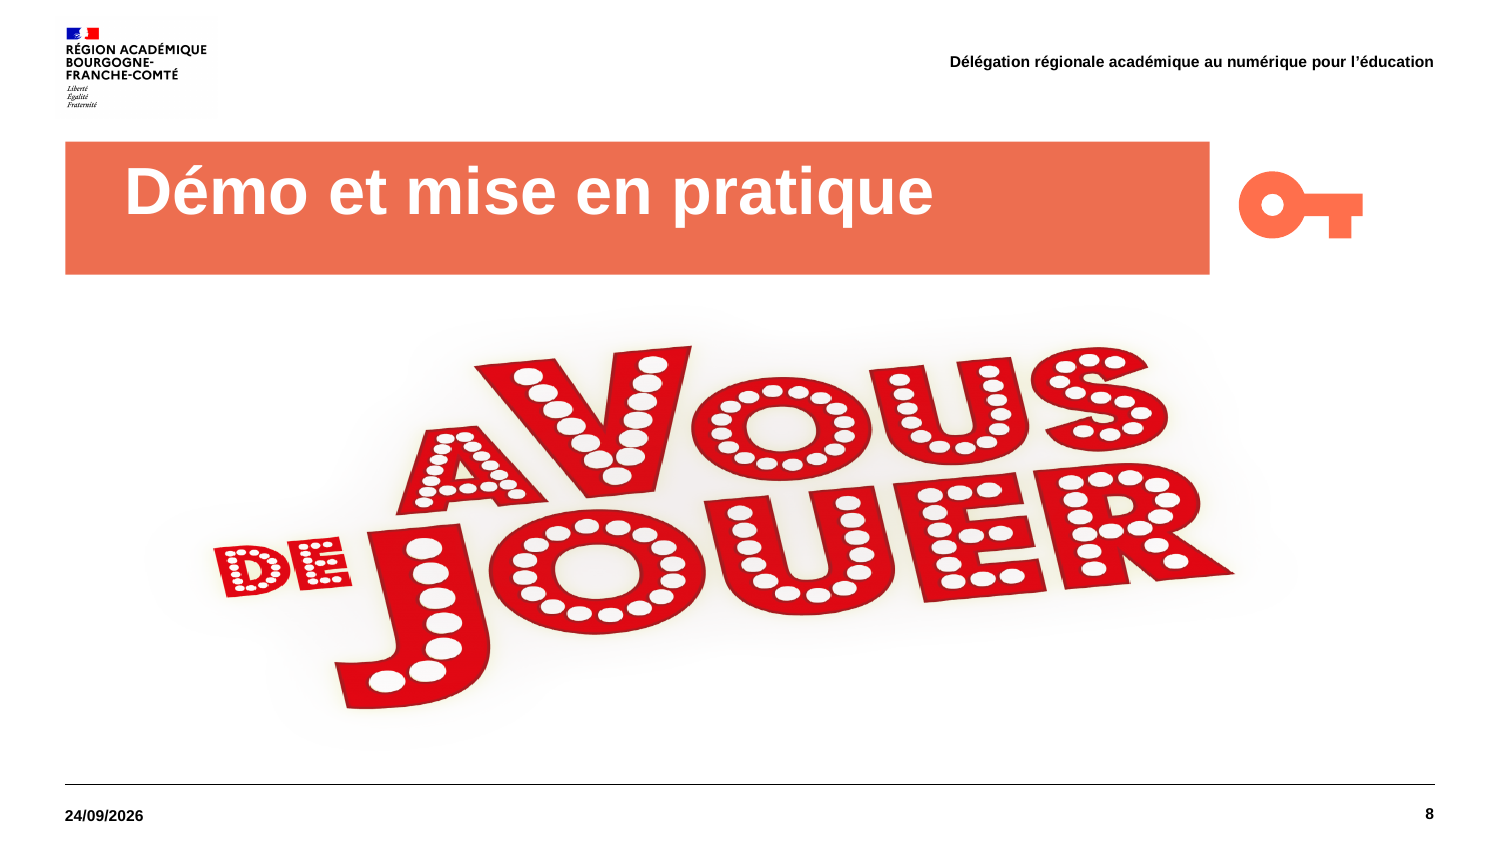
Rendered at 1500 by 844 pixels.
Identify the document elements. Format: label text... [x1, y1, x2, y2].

text_box [1238, 171, 1363, 239]
picture [99, 280, 1300, 752]
text_box <numéro> [1213, 784, 1435, 843]
text_box Démo et mise en pratique [65, 141, 1210, 275]
text_box 18/02/2022 [64, 786, 245, 843]
text_box Délégation régionale académique au numérique pour l’éducation [470, 32, 1435, 91]
picture [55, 16, 218, 119]
